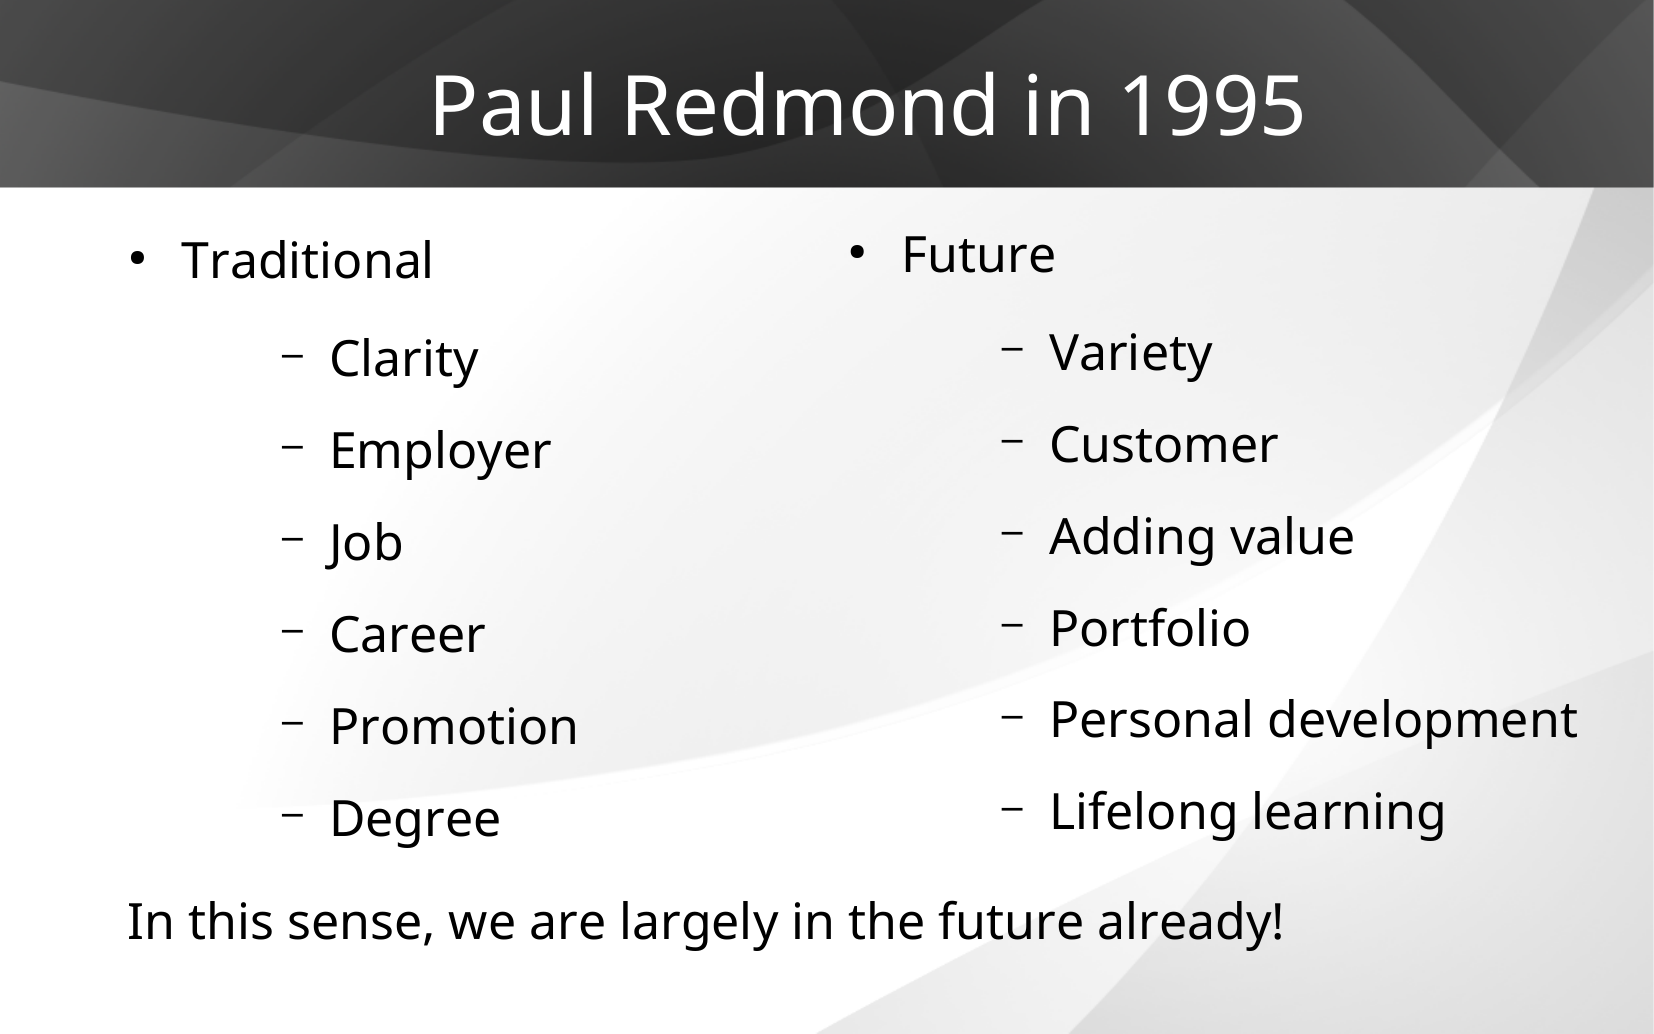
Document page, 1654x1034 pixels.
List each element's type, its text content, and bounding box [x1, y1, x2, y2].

picture [0, 0, 1654, 1034]
text_box In this sense, we are largely in the future already! [112, 879, 1501, 976]
title Paul Redmond in 1995 [124, 0, 1613, 208]
list Future Variety Customer Adding value Portfolio Personal development Lifelong learning [812, 219, 1638, 895]
list Traditional Clarity Employer Job Career Promotion Degree [93, 225, 752, 901]
